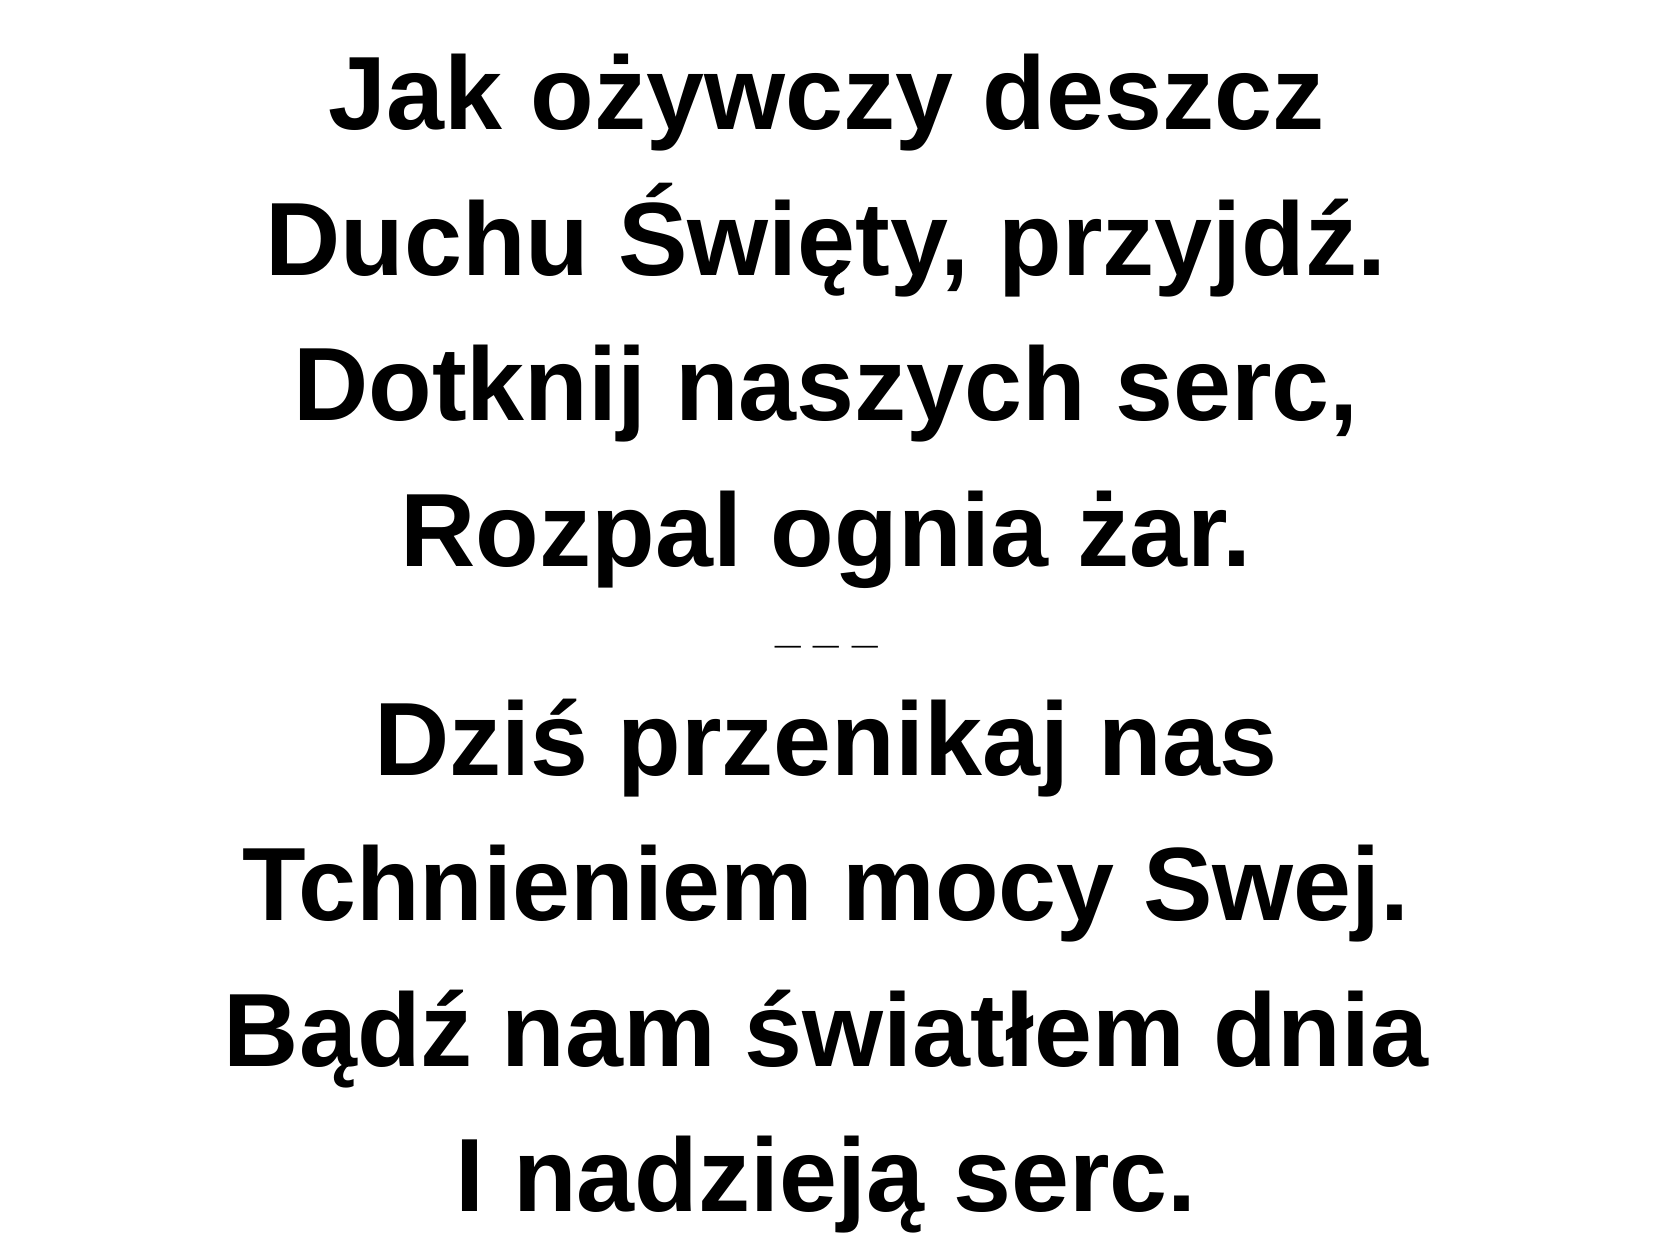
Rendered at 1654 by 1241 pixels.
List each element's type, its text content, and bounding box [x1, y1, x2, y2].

subtitle Jak ożywczy deszcz Duchu Święty, przyjdź. Dotknij naszych serc, Rozpal ognia żar. _ _ _ Dziś przenikaj nas Tchnieniem mocy Swej. Bądź nam światłem dnia I nadzieją serc. [0, 0, 1654, 1241]
